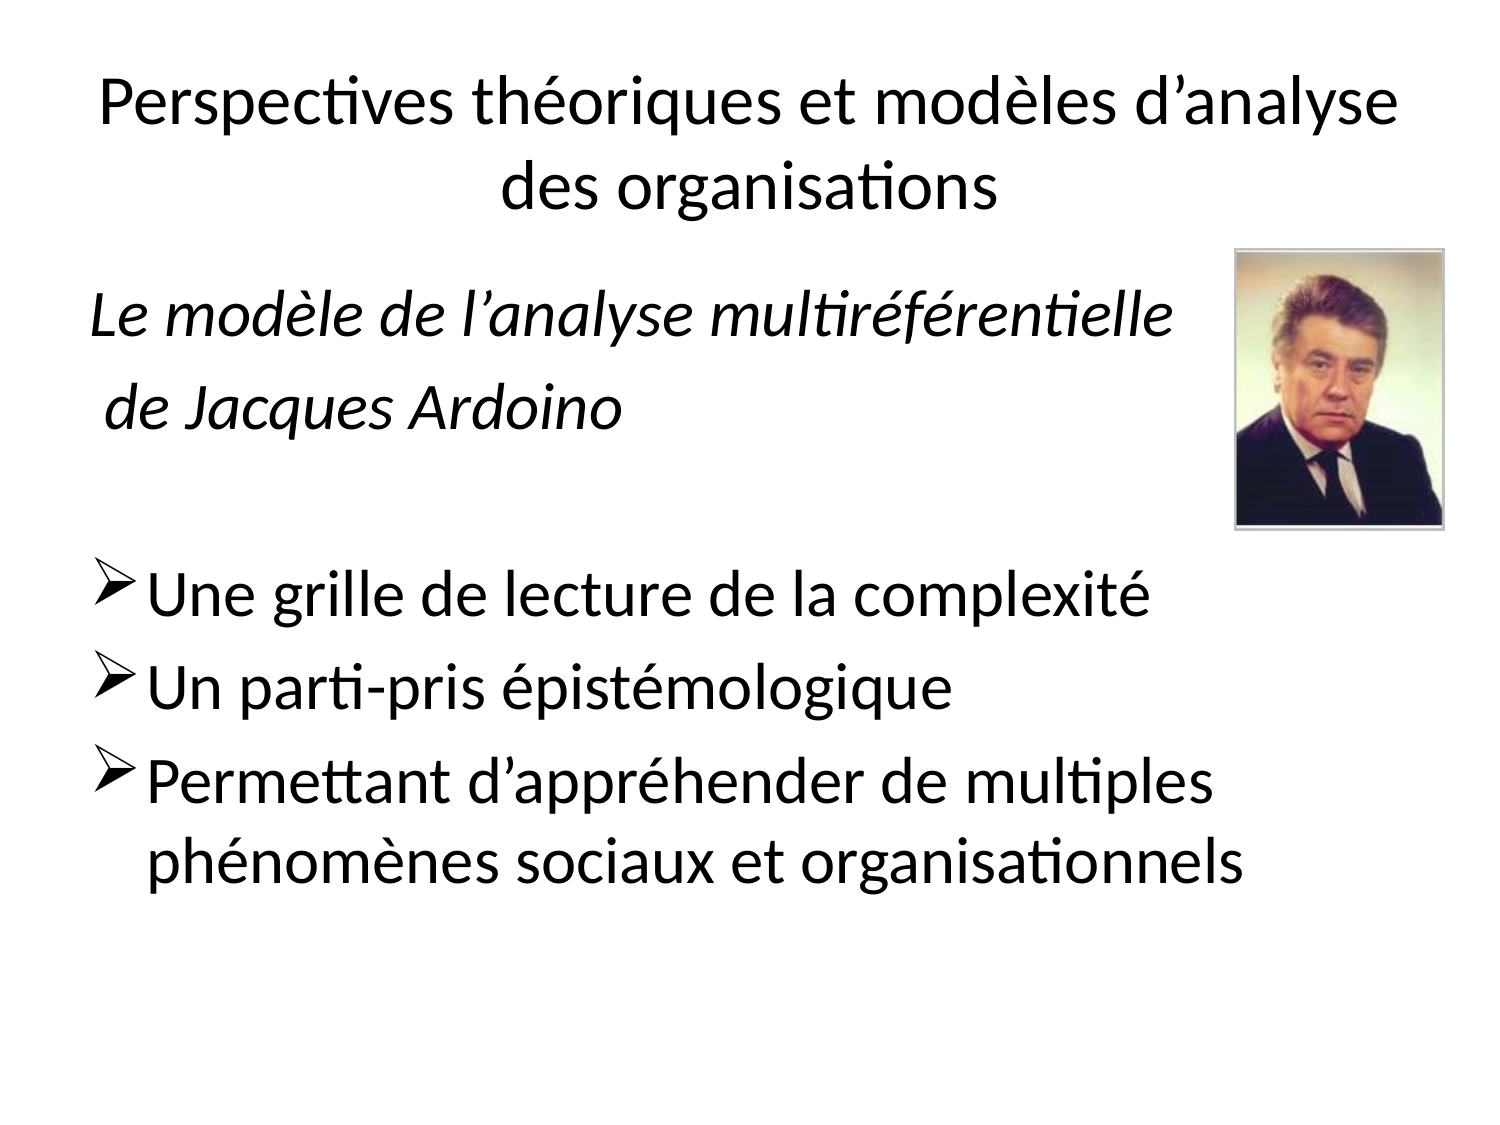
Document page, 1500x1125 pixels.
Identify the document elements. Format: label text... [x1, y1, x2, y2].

picture [1234, 248, 1445, 531]
list Le modèle de l’analyse multiréférentielle de Jacques Ardoino Une grille de lecture de la complexité Un parti-pris épistémologique Permettant d’appréhender de multiples phénomènes sociaux et organisationnels [75, 262, 1425, 1005]
title Perspectives théoriques et modèles d’analyse des organisations [75, 45, 1425, 233]
